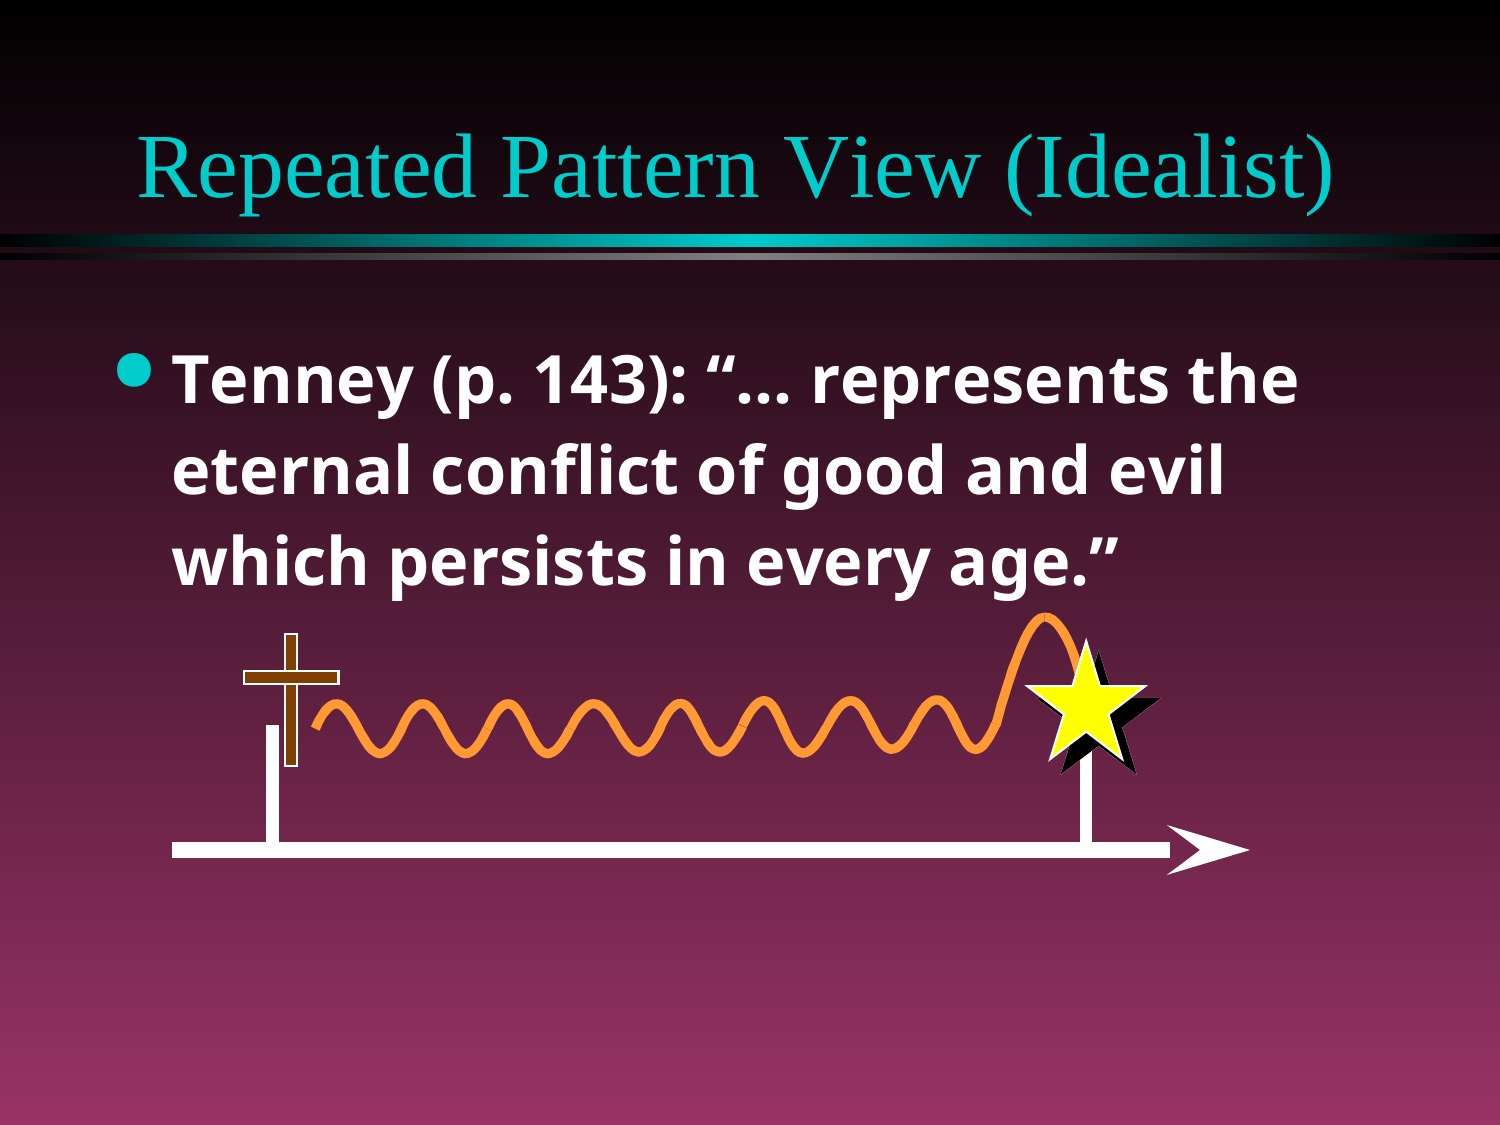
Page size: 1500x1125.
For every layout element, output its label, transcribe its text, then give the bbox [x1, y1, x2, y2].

text_box [310, 612, 1146, 760]
list Tenney (p. 143): “… represents the eternal conflict of good and evil which persists in every age.” [99, 324, 1388, 613]
title Repeated Pattern View (Idealist) [26, 37, 1448, 225]
text_box [243, 633, 339, 767]
